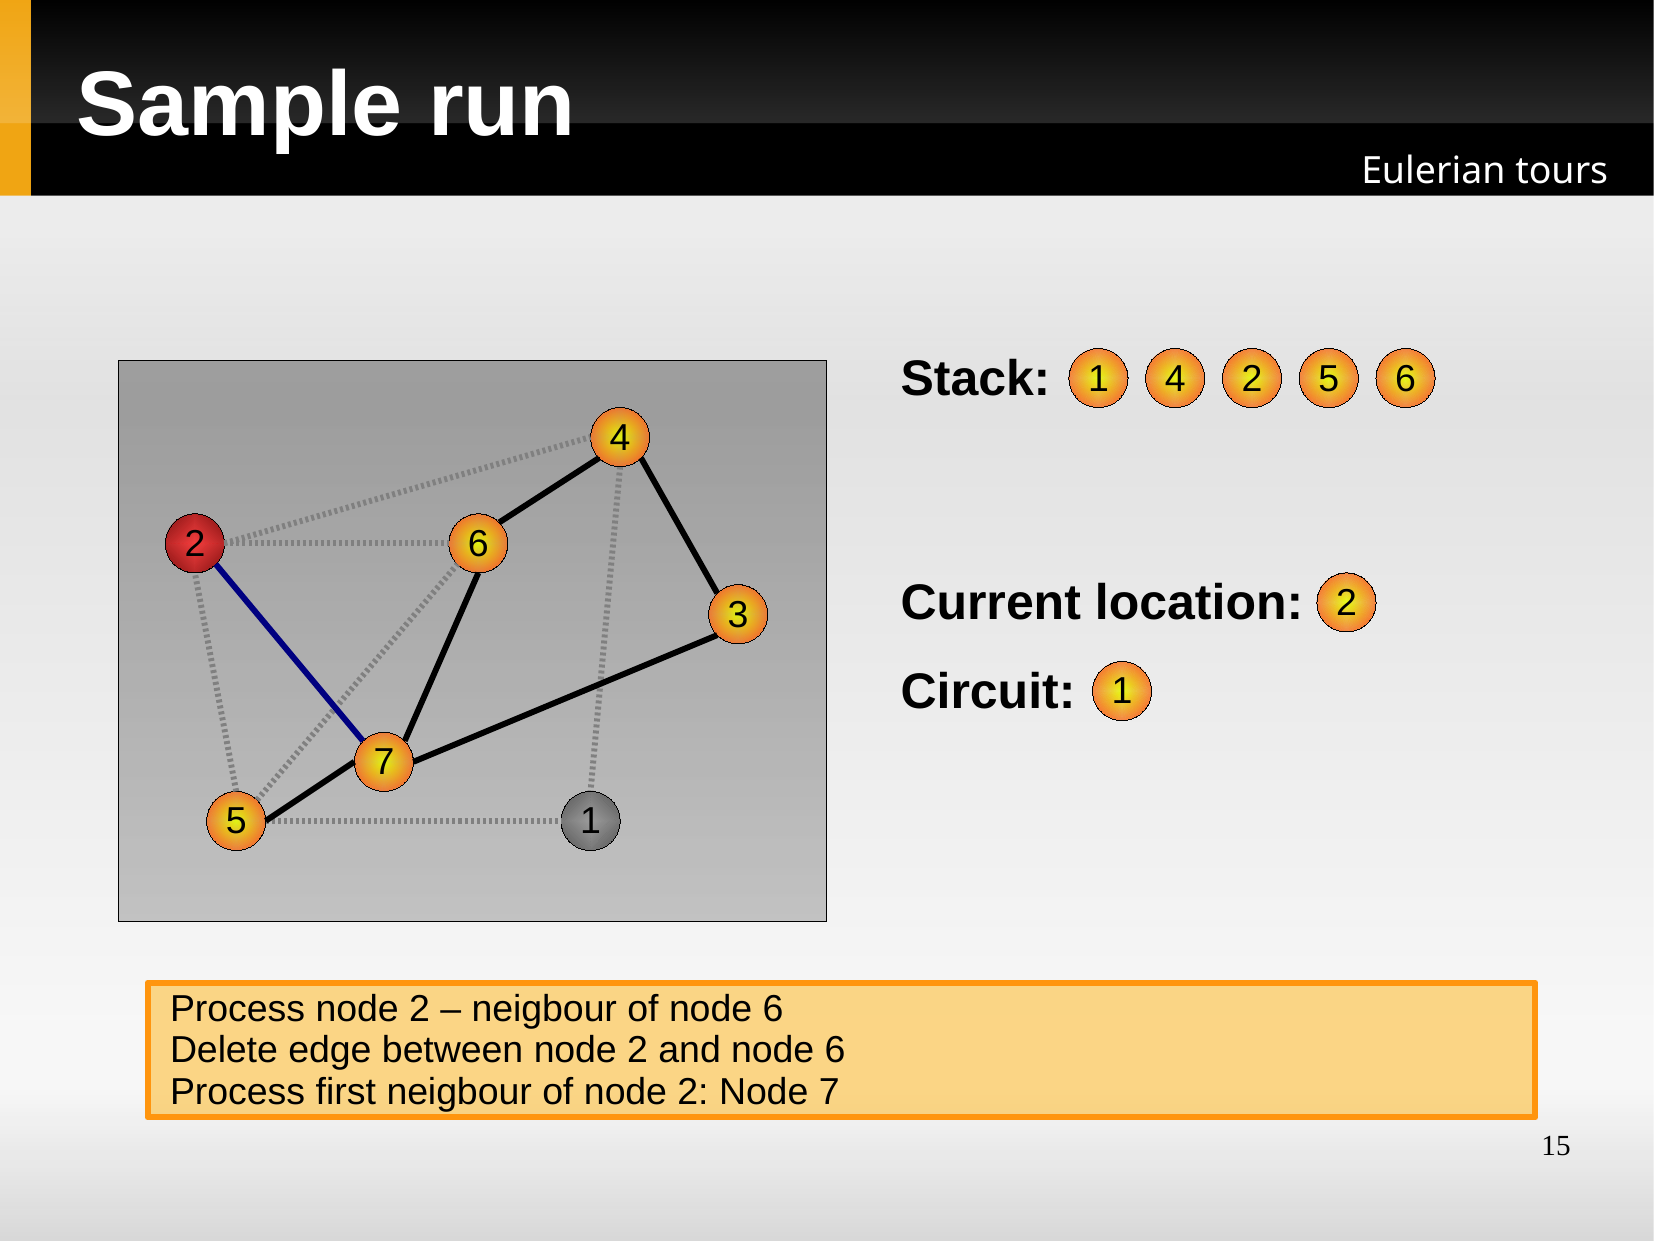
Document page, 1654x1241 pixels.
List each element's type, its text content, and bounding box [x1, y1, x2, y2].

text_box 5 [206, 791, 266, 851]
text_box 2 [165, 513, 225, 573]
text_box Circuit: [885, 655, 1093, 727]
text_box 1 [1068, 348, 1129, 408]
text_box 2 [1316, 572, 1377, 632]
picture [0, 0, 1654, 1241]
text_box Process node 2 – neigbour of node 6 Delete edge between node 2 and node 6 Process first neigbour of node 2: Node 7 [147, 982, 1536, 1118]
text_box 5 [1299, 348, 1359, 408]
text_box 4 [1145, 348, 1205, 408]
text_box 6 [1375, 348, 1436, 408]
text_box 2 [1222, 348, 1282, 408]
text_box Current location: [885, 567, 1359, 638]
text_box 4 [590, 407, 650, 467]
text_box 3 [708, 584, 768, 644]
text_box 7 [354, 732, 414, 792]
title Sample run [76, 0, 1565, 208]
text_box 1 [1092, 661, 1152, 721]
text_box 1 [561, 791, 621, 851]
text_box Stack: [885, 342, 1123, 414]
text_box [118, 360, 827, 922]
text_box 6 [448, 513, 508, 573]
